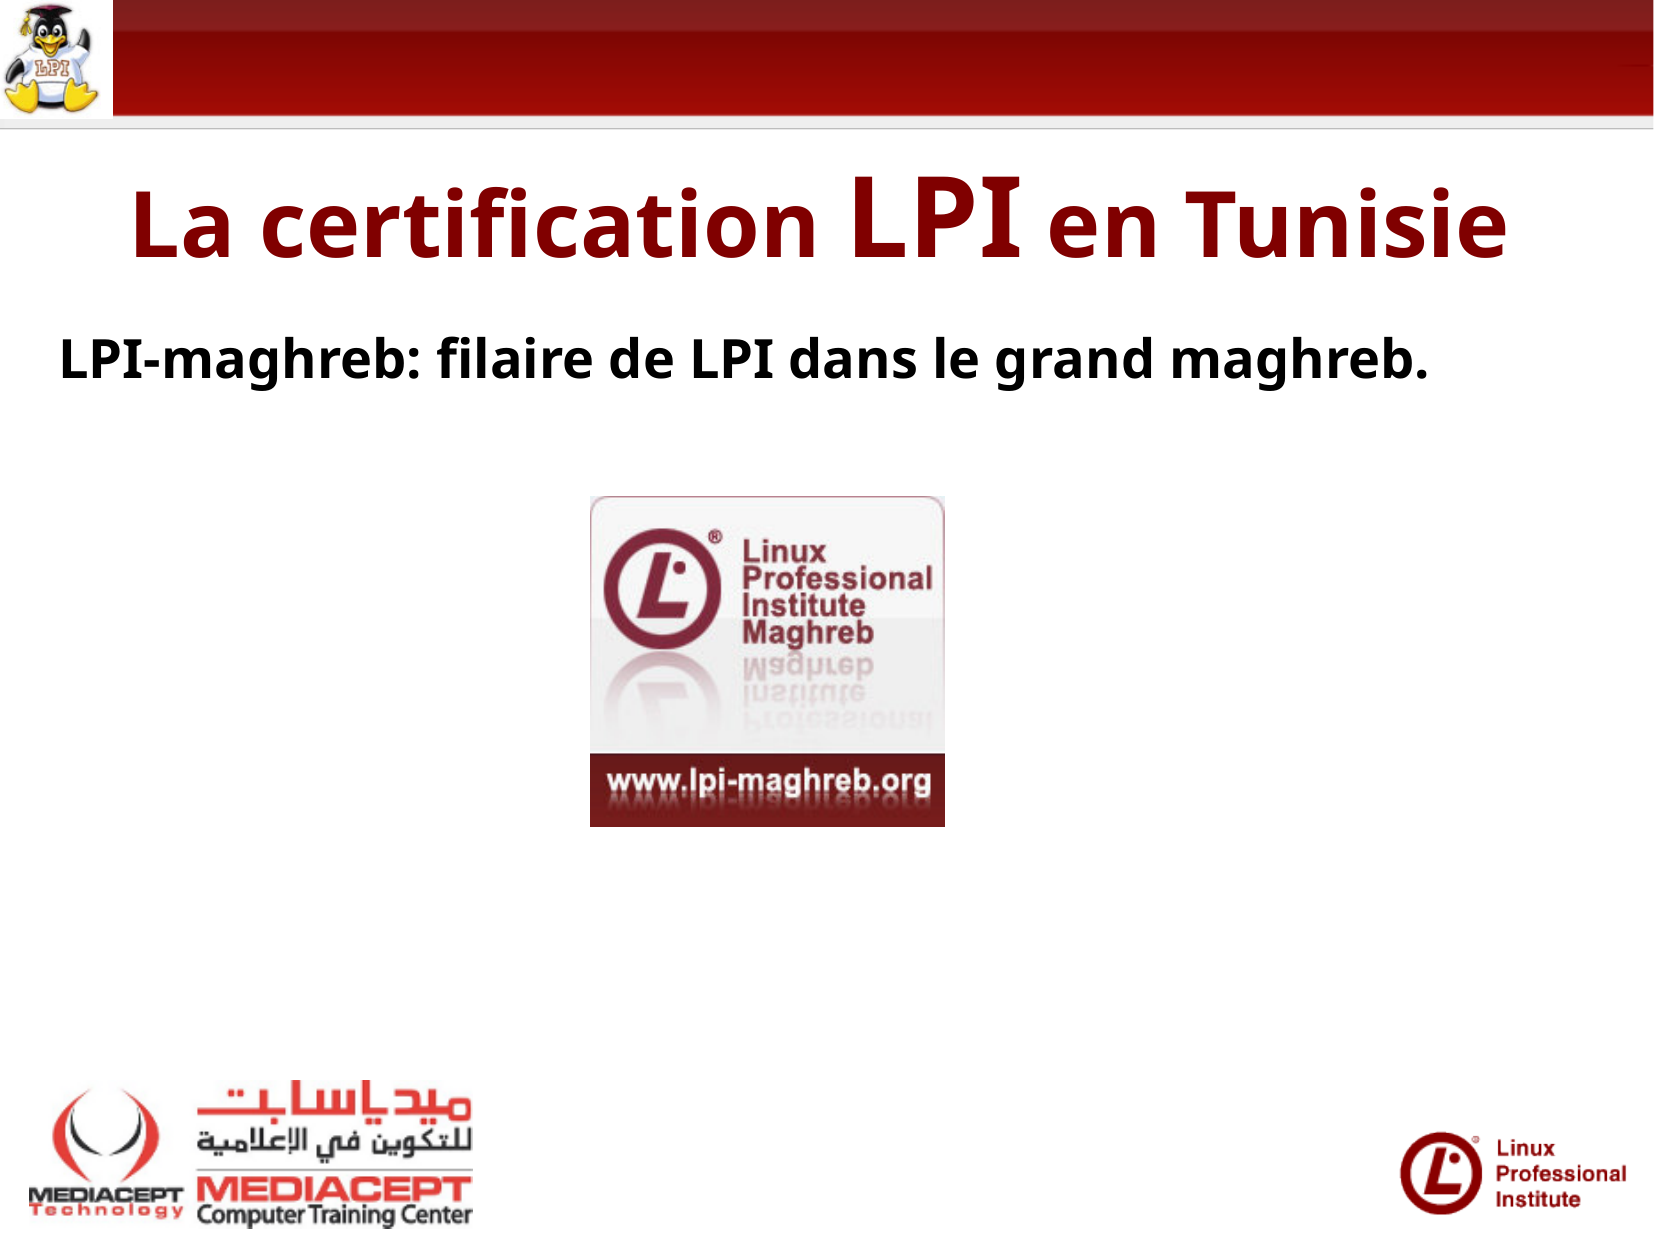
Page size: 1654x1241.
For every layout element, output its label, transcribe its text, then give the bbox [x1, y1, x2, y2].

picture [1398, 1125, 1642, 1223]
picture [590, 496, 945, 827]
text_box LPI-maghreb: filaire de LPI dans le grand maghreb. [43, 313, 1595, 491]
text_box La certification LPI en Tunisie [43, 129, 1595, 281]
picture [0, 0, 1654, 131]
picture [29, 1080, 473, 1229]
